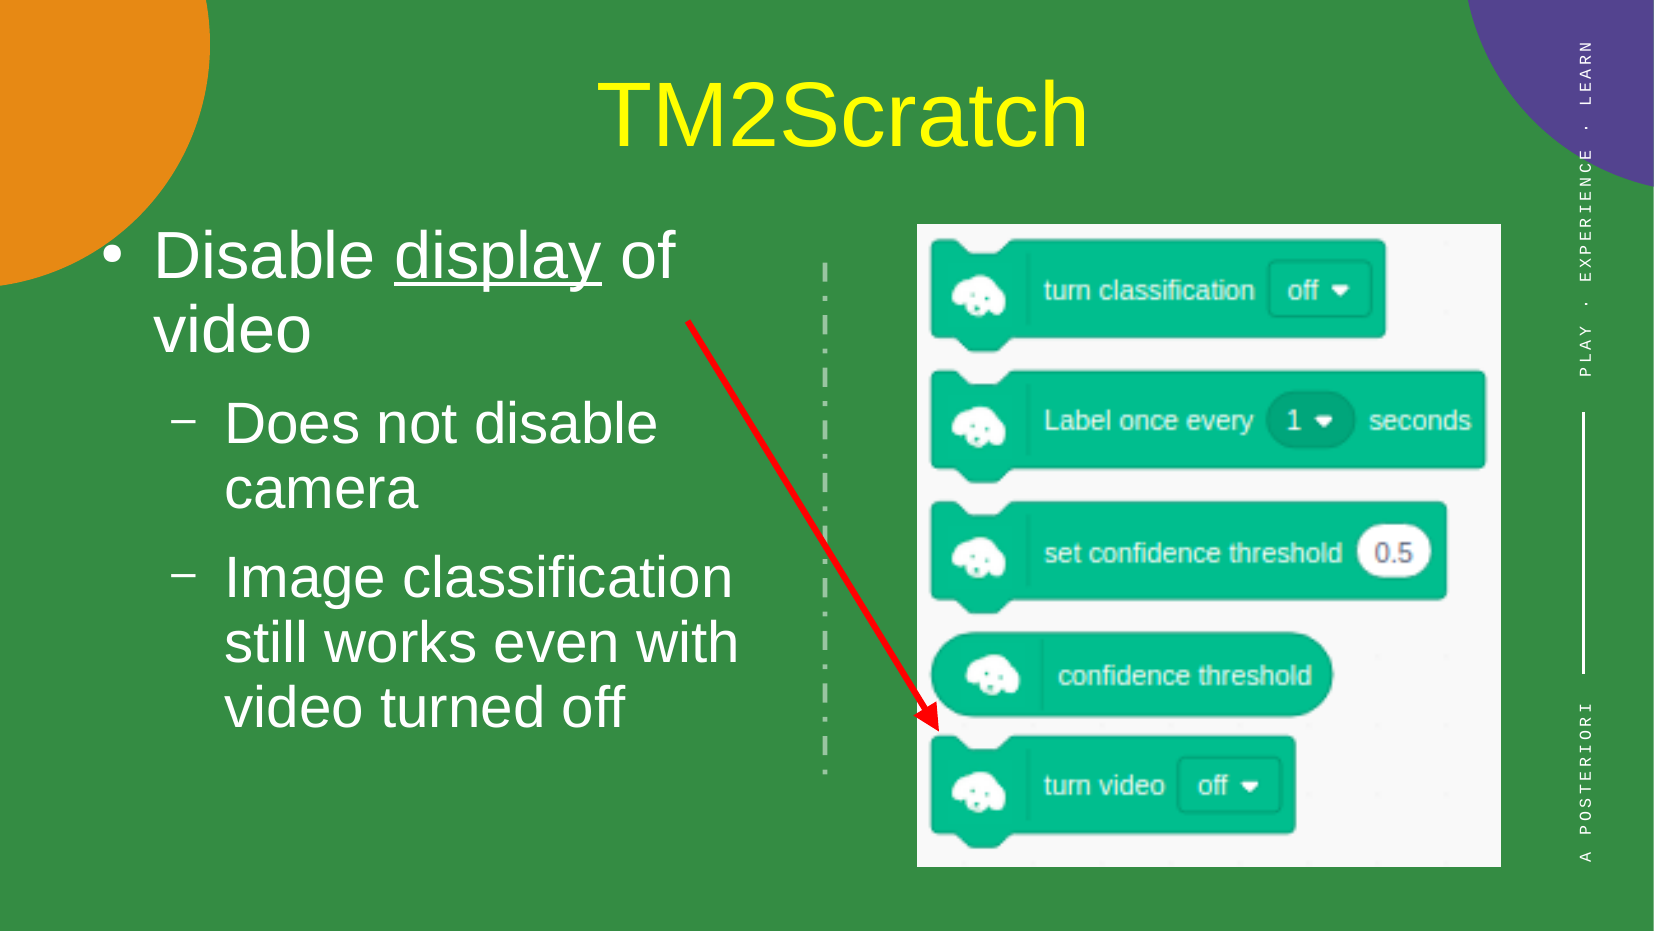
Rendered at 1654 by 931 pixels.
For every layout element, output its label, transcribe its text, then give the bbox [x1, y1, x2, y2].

title TM2Scratch [187, 37, 1501, 193]
picture [917, 224, 1501, 867]
list Disable display of video Does not disable camera Image classification still works even with video turned off [82, 217, 788, 758]
